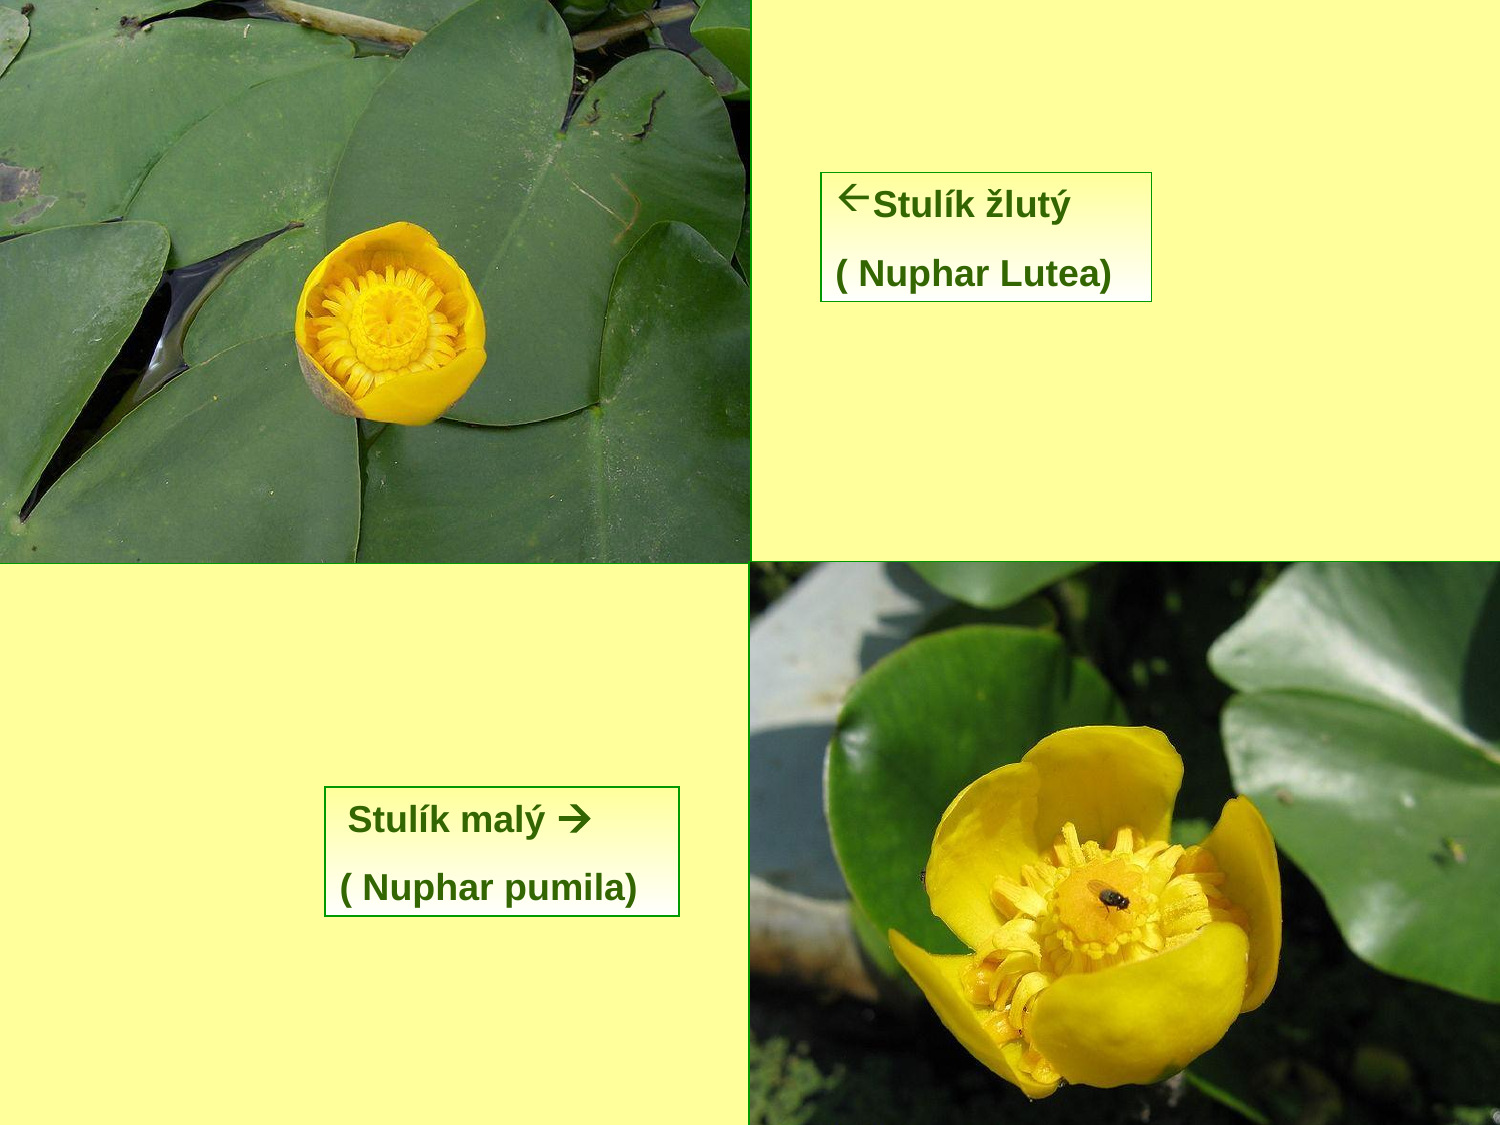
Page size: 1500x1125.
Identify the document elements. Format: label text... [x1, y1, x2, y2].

text_box Stulík žlutý ( Nuphar Lutea) [820, 172, 1152, 302]
picture [750, 562, 1500, 1125]
text_box Stulík malý  ( Nuphar pumila) [324, 786, 680, 916]
picture [0, 0, 751, 563]
